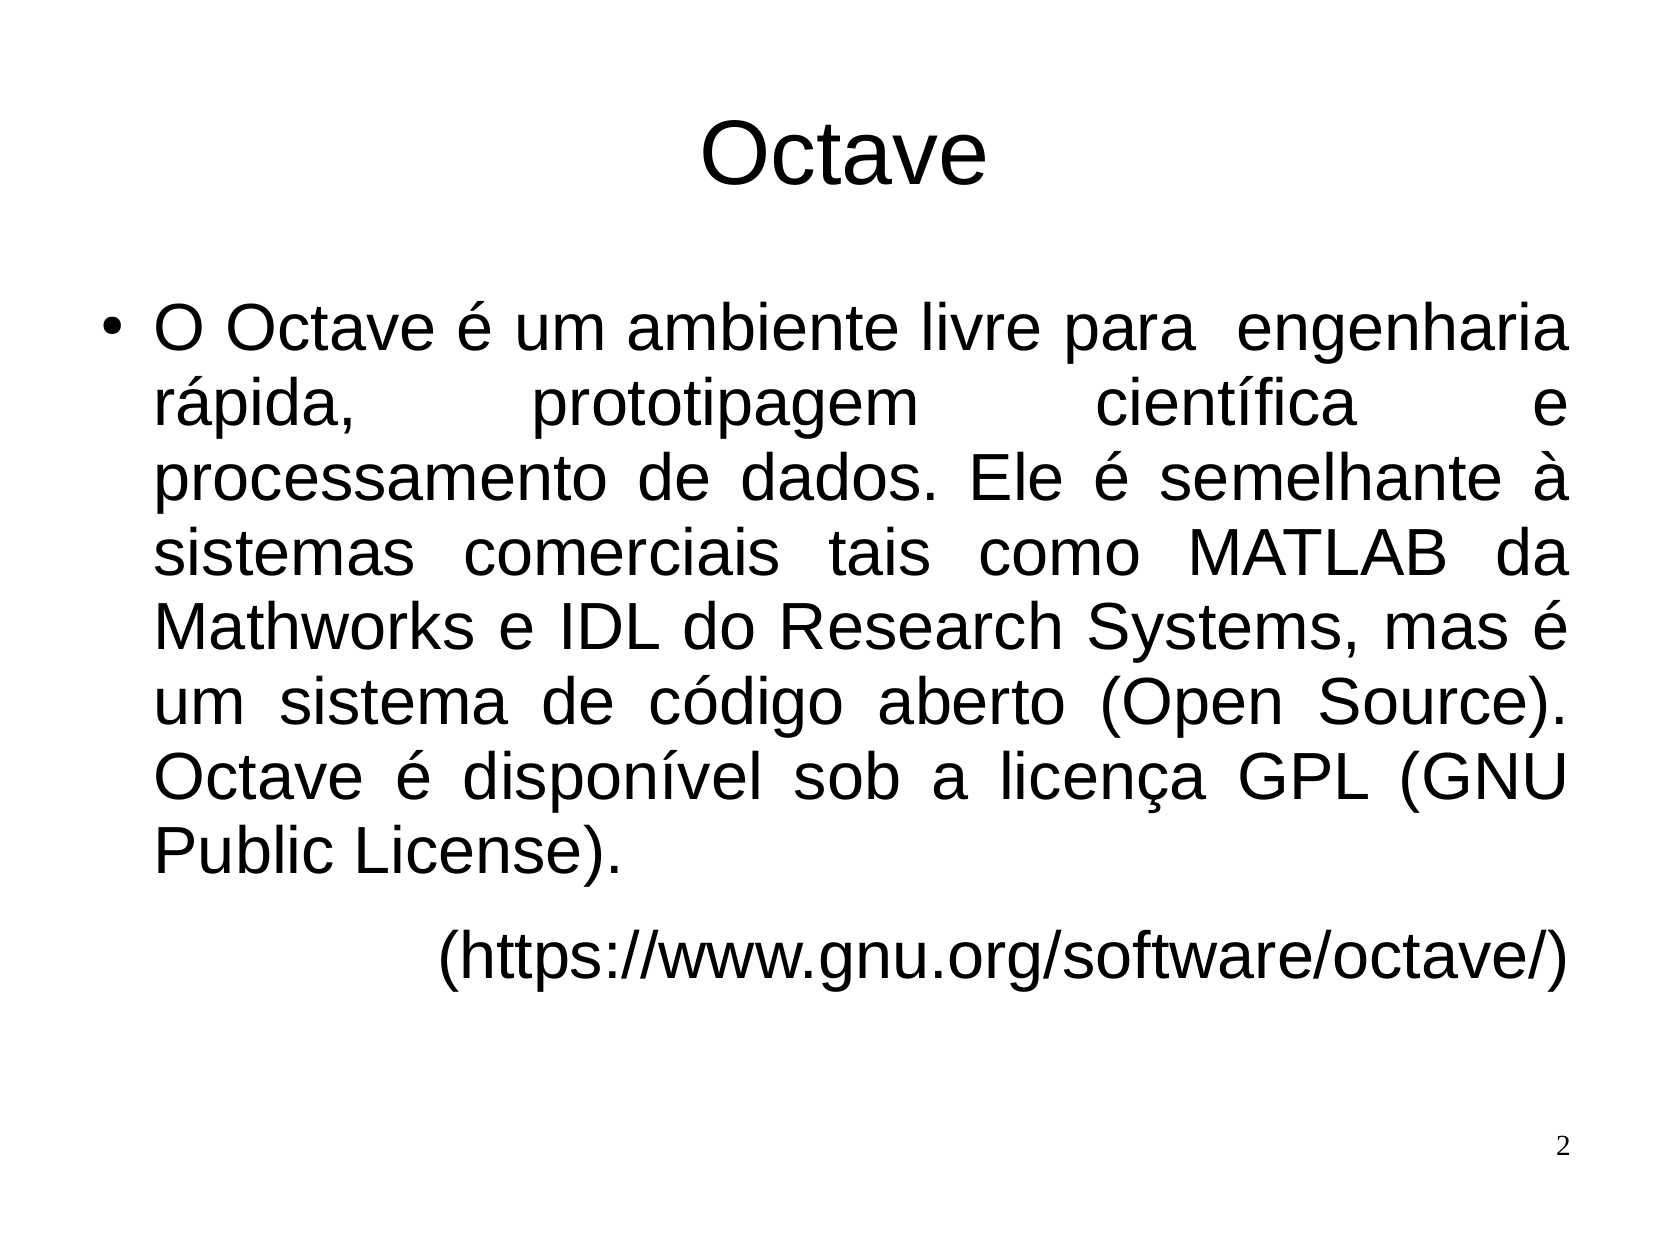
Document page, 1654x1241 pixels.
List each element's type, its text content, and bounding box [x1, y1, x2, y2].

title Octave [82, 49, 1571, 257]
list O Octave é um ambiente livre para engenharia rápida, prototipagem científica e processamento de dados. Ele é semelhante à sistemas comerciais tais como MATLAB da Mathworks e IDL do Research Systems, mas é um sistema de código aberto (Open Source). Octave é disponível sob a licença GPL (GNU Public License). (https://www.gnu.org/software/octave/) [82, 290, 1571, 1010]
